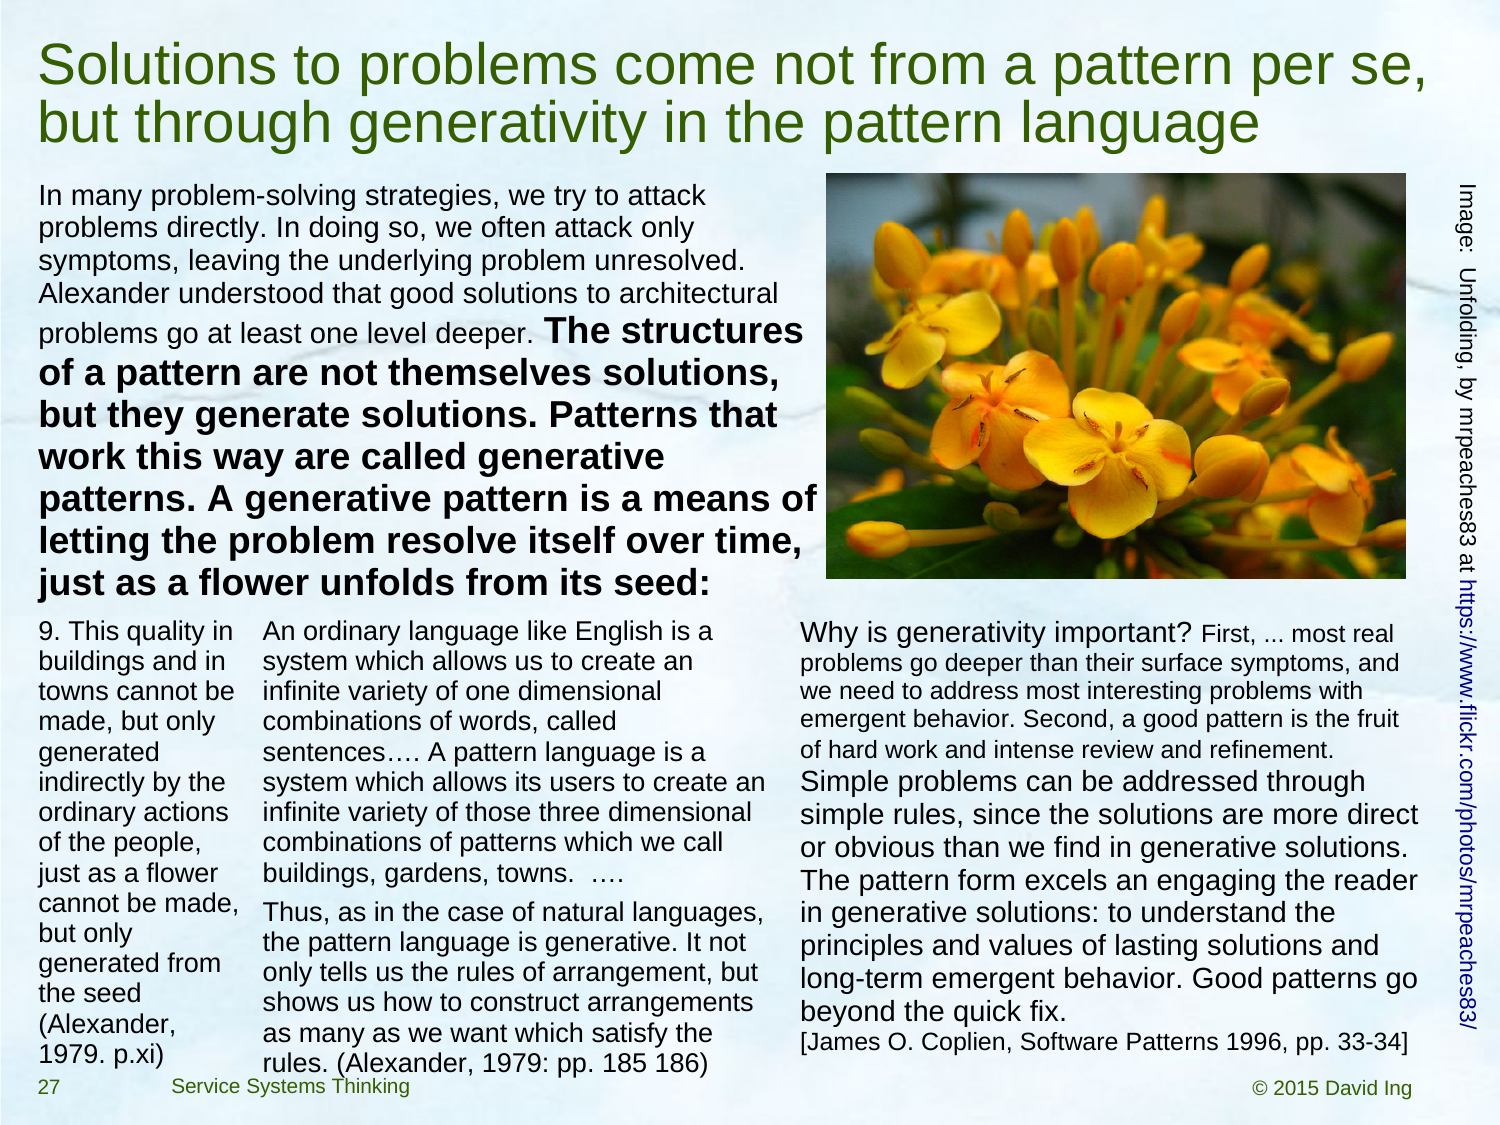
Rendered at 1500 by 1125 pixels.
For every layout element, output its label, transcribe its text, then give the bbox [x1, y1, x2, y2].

title Solutions to problems come not from a pattern per se, but through generativity in the pattern language [37, 37, 1463, 162]
text_box Why is generativity important? First, ... most real problems go deeper than their surface symptoms, and we need to address most interesting problems with emergent behavior. Second, a good pattern is the fruit of hard work and intense review and refinement. Simple problems can be addressed through simple rules, since the solutions are more direct or obvious than we find in generative solutions. The pattern form excels an engaging the reader in generative solutions: to understand the principles and values of lasting solutions and long-term emergent behavior. Good patterns go beyond the quick fix. [James O. Coplien, Software Patterns 1996, pp. 33-34] [785, 608, 1441, 1064]
text_box In many problem-solving strategies, we try to attack problems directly. In doing so, we often attack only symptoms, leaving the underlying problem unresolved. Alexander understood that good solutions to architectural problems go at least one level deeper. The structures of a pattern are not themselves solutions, but they generate solutions. Patterns that work this way are called generative patterns. A generative pattern is a means of letting the problem resolve itself over time, just as a flower unfolds from its seed: [23, 171, 839, 612]
text_box Image: Unfolding, by mrpeaches83 at https://www.flickr.com/photos/mrpeaches83/ [1440, 169, 1489, 1052]
text_box 9. This quality in buildings and in towns cannot be made, but only generated indirectly by the ordinary actions of the people, just as a flower cannot be made, but only generated from the seed (Alexander, 1979. p.xi) [23, 612, 248, 1077]
text_box An ordinary language like English is a system which allows us to create an infinite variety of one dimensional combinations of words, called sentences…. A pattern language is a system which allows its users to create an infinite variety of those three dimensional combinations of patterns which we call buildings, gardens, towns. …. Thus, as in the case of natural languages, the pattern language is generative. It not only tells us the rules of arrangement, but shows us how to construct arrangements as many as we want which satisfy the rules. (Alexander, 1979: pp. 185 186) [248, 608, 792, 1086]
picture [0, 0, 1500, 1125]
